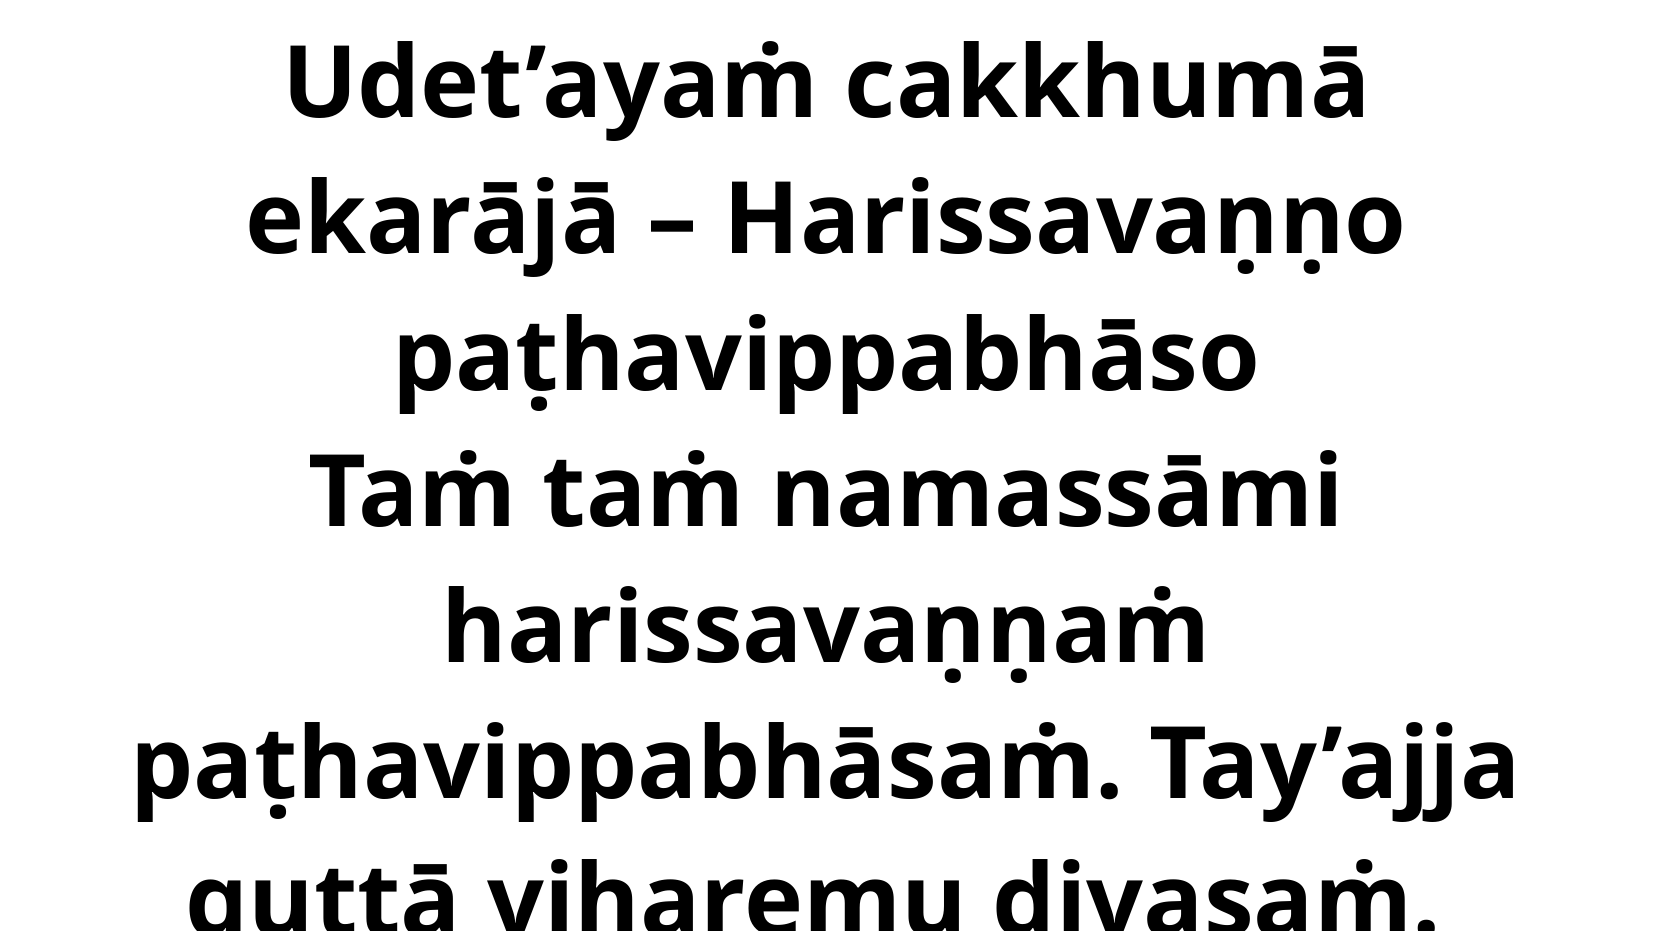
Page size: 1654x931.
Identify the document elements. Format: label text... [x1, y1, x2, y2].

subtitle Udet’ayaṁ cakkhumā ekarājā – Harissavaṇṇo paṭhavippabhāso Taṁ taṁ namassāmi harissavaṇṇaṁ paṭhavippabhāsaṁ. Tay’ajja guttā viharemu divasaṁ. [82, 127, 1571, 848]
